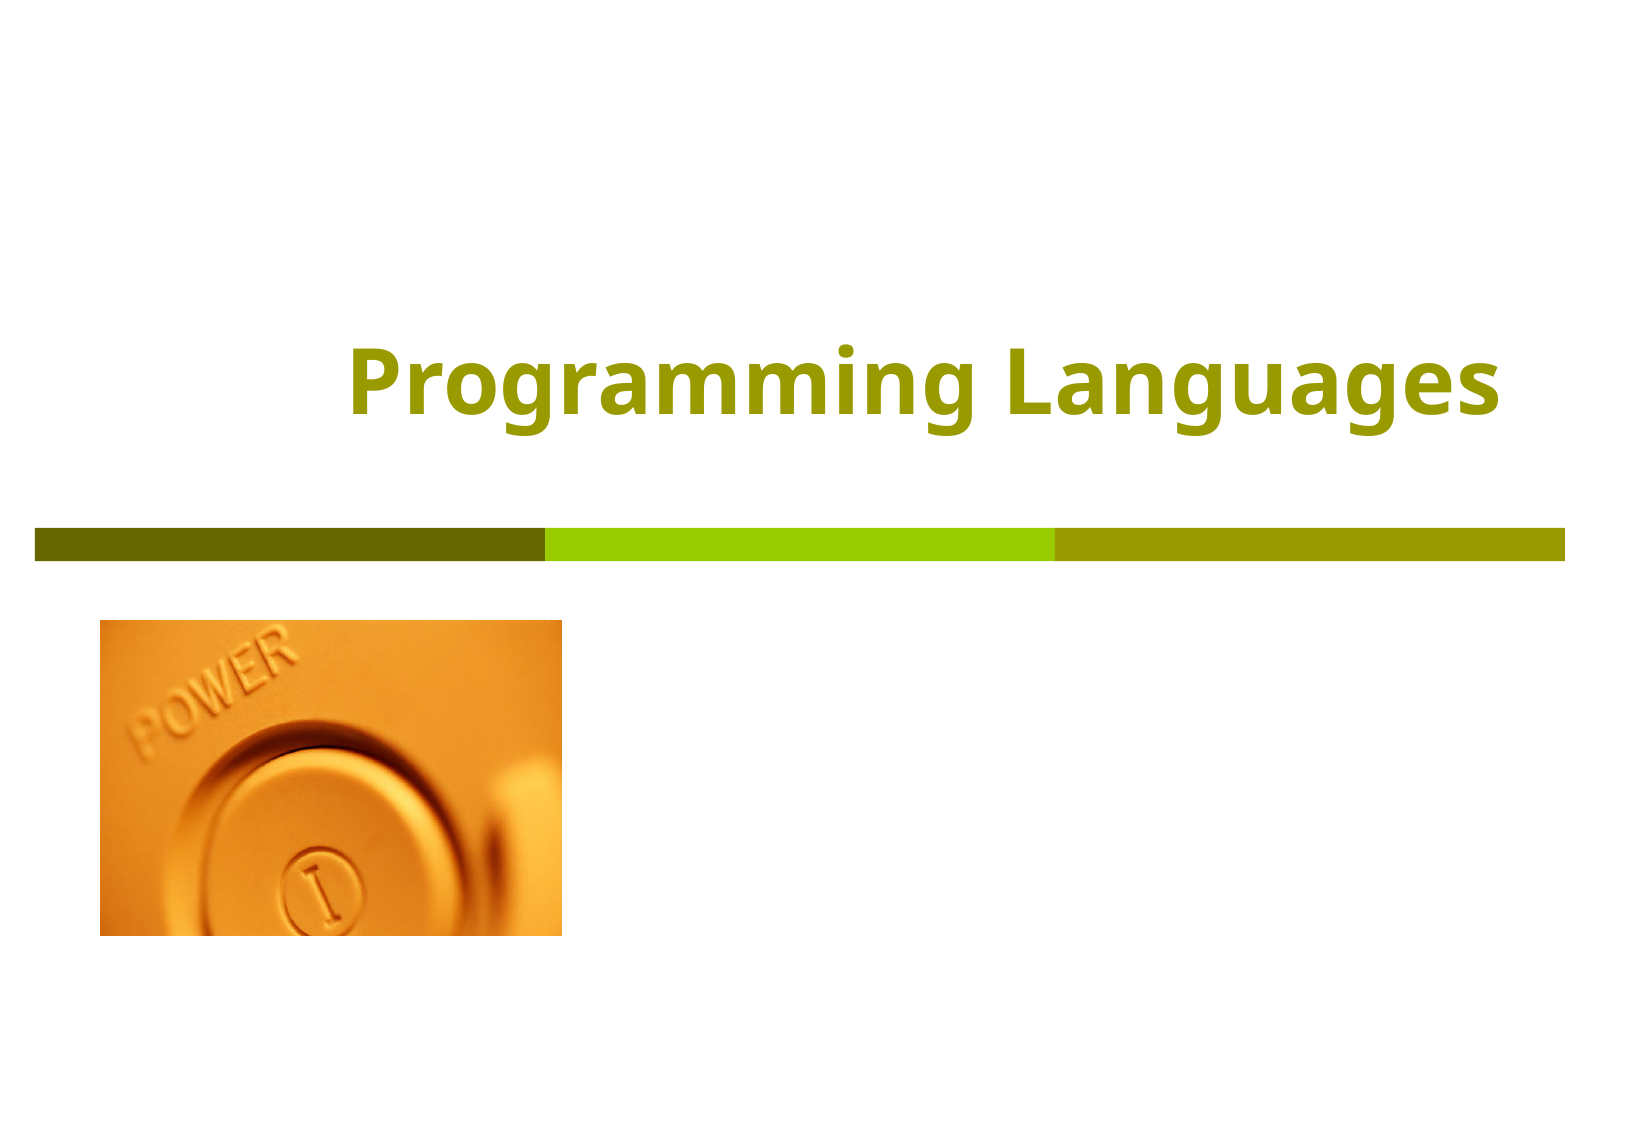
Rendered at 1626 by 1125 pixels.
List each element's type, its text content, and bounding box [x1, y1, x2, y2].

picture [100, 620, 562, 936]
title Programming Languages [121, 324, 1503, 443]
